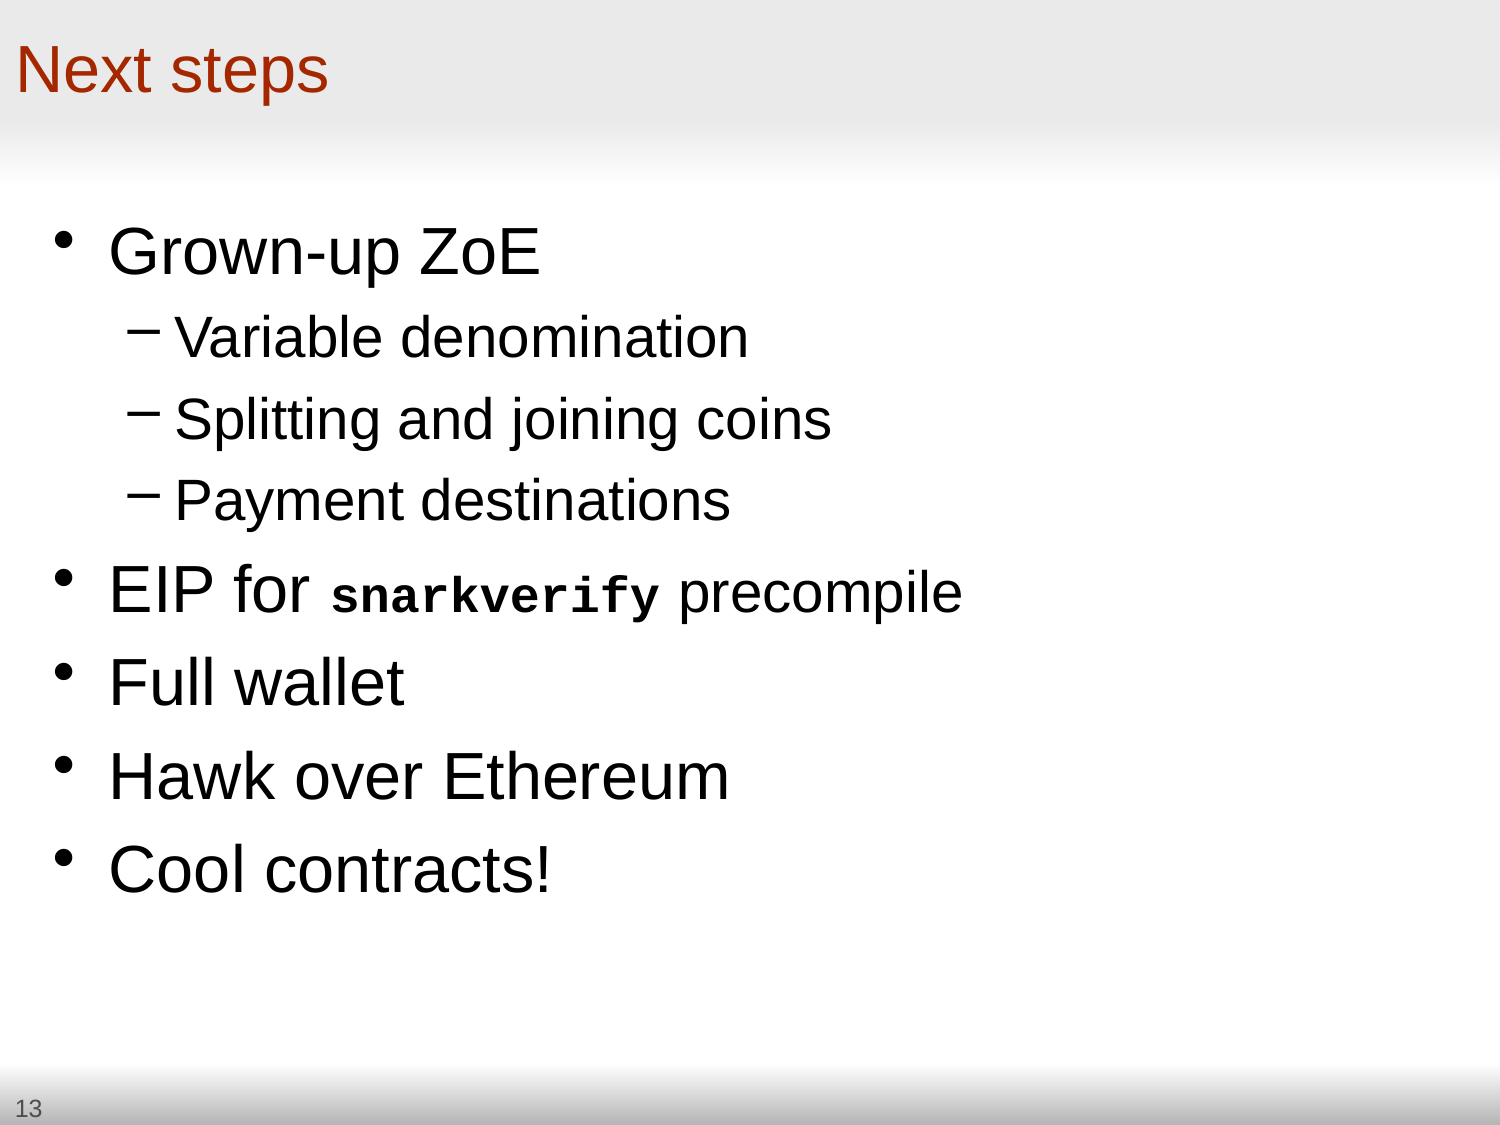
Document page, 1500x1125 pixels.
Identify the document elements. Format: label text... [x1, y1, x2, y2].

list Grown-up ZoE Variable denomination Splitting and joining coins Payment destinations EIP for snarkverify precompile Full wallet Hawk over Ethereum Cool contracts! [37, 200, 1475, 1025]
title Next steps [0, 3, 1500, 141]
